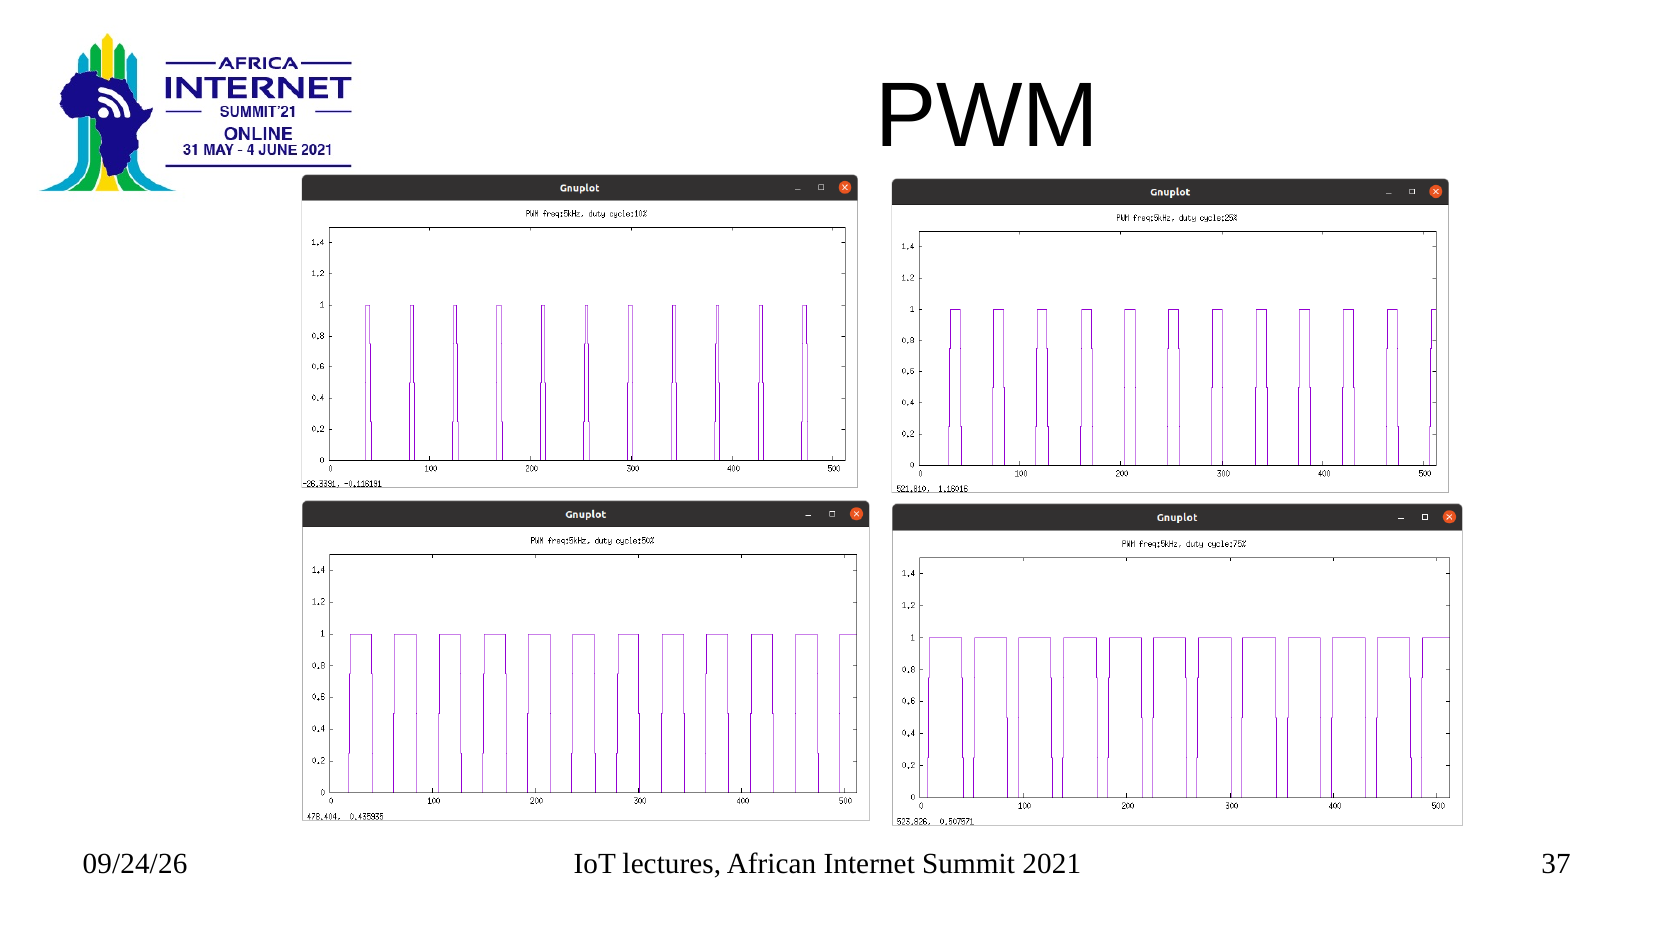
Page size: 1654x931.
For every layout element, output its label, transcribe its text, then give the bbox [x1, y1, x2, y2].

title PWM [403, 37, 1571, 193]
picture [9, 11, 864, 494]
picture [885, 173, 1469, 832]
picture [295, 495, 876, 827]
